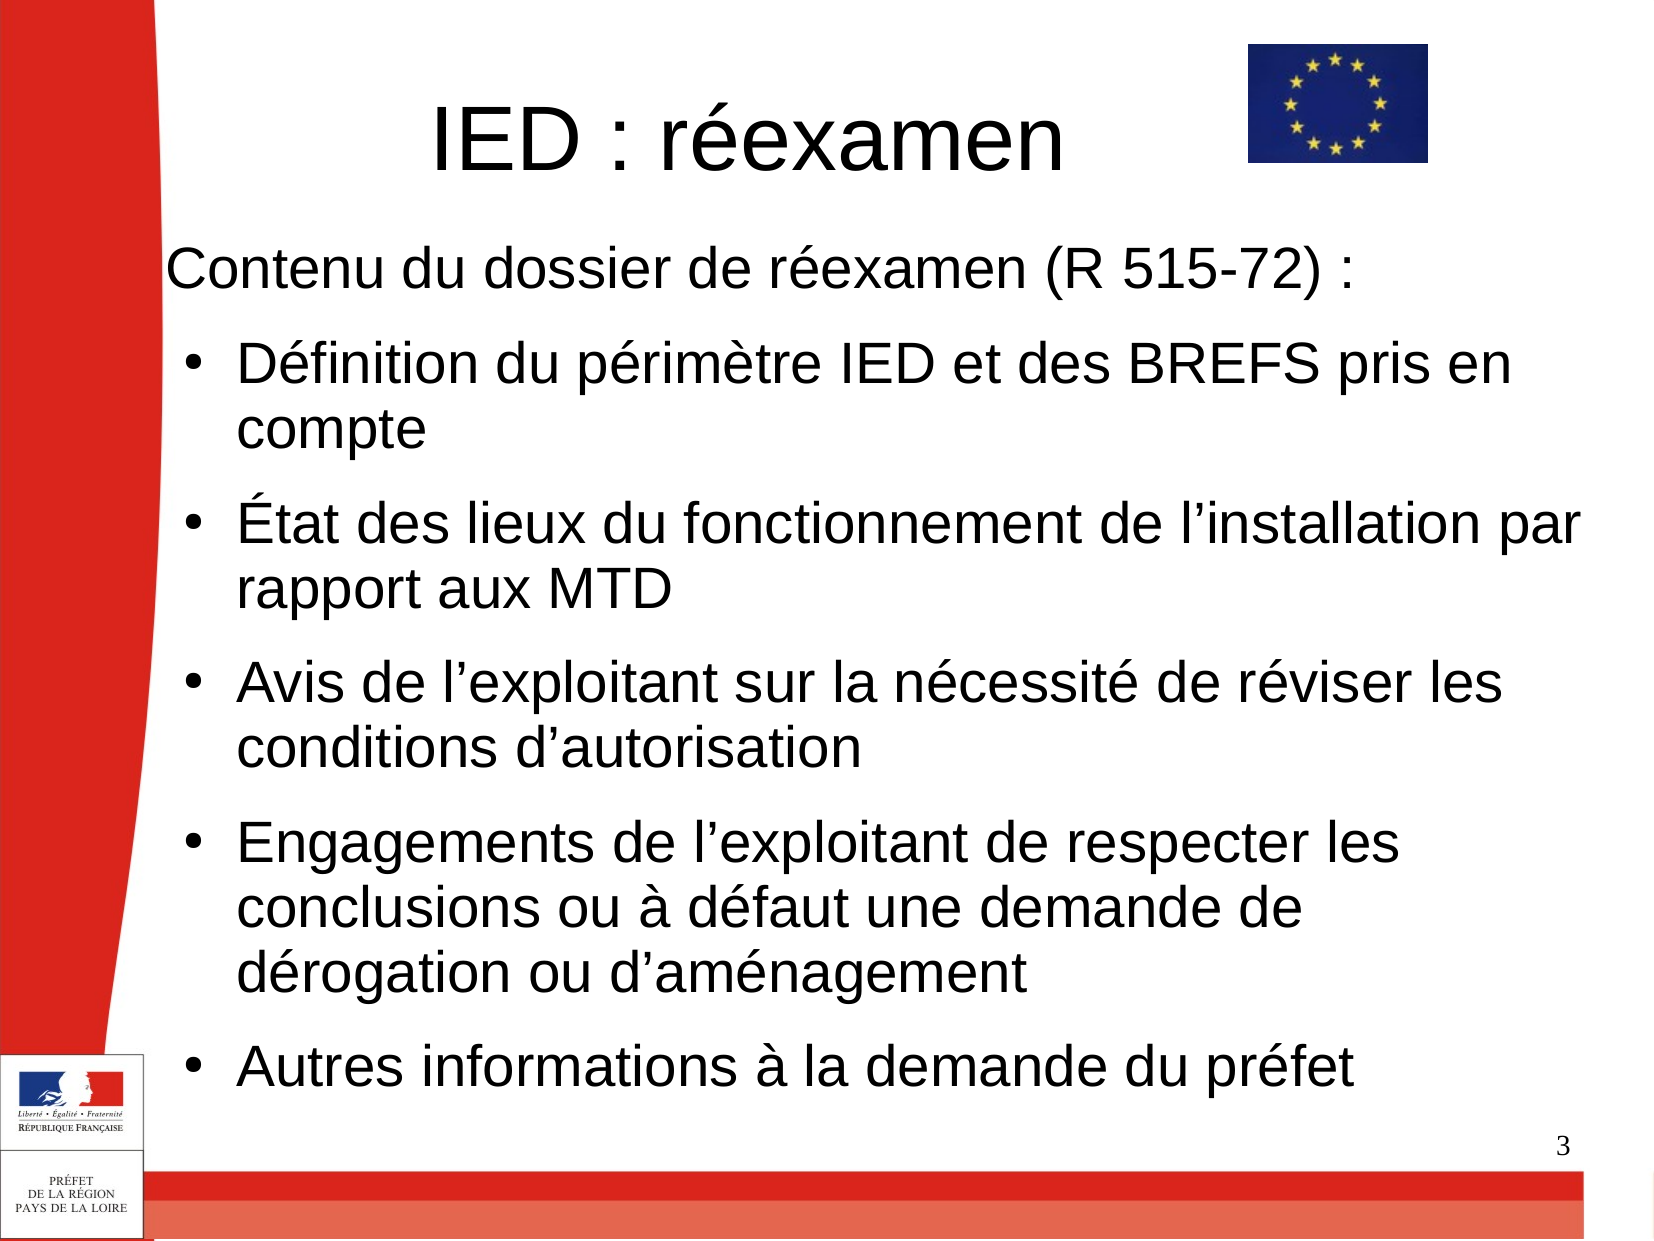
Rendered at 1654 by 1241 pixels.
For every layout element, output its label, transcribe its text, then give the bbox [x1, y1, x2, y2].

picture [0, 0, 1654, 1241]
title IED : réexamen [4, 34, 1493, 243]
list Contenu du dossier de réexamen (R 515-72) : Définition du périmètre IED et des BREFS pris en compte État des lieux du fonctionnement de l’installation par rapport aux MTD Avis de l’exploitant sur la nécessité de réviser les conditions d’autorisation Engagements de l’exploitant de respecter les conclusions ou à défaut une demande de dérogation ou d’aménagement Autres informations à la demande du préfet [165, 236, 1595, 1116]
